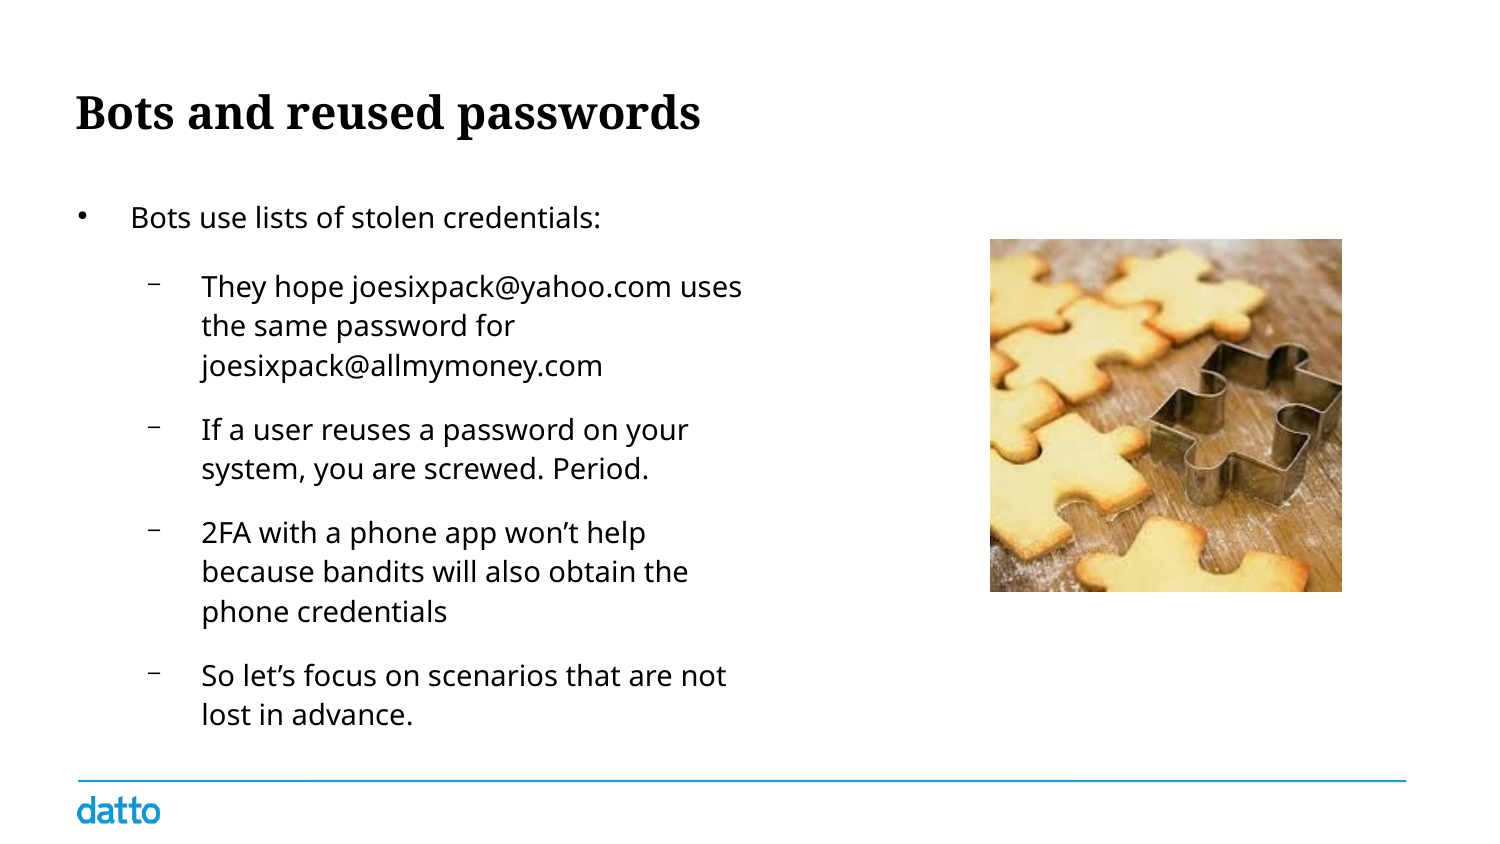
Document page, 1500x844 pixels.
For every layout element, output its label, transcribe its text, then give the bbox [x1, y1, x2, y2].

picture [136, 796, 160, 824]
picture [77, 796, 91, 808]
picture [95, 796, 133, 824]
title Bots and reused passwords [75, 51, 1404, 172]
list Bots use lists of stolen credentials: They hope joesixpack@yahoo.com uses the same password for joesixpack@allmymoney.com If a user reuses a password on your system, you are screwed. Period. 2FA with a phone app won’t help because bandits will also obtain the phone credentials So let’s focus on scenarios that are not lost in advance. [59, 197, 751, 751]
picture [990, 239, 1342, 592]
picture [122, 808, 133, 824]
picture [82, 808, 91, 819]
picture [146, 808, 156, 819]
